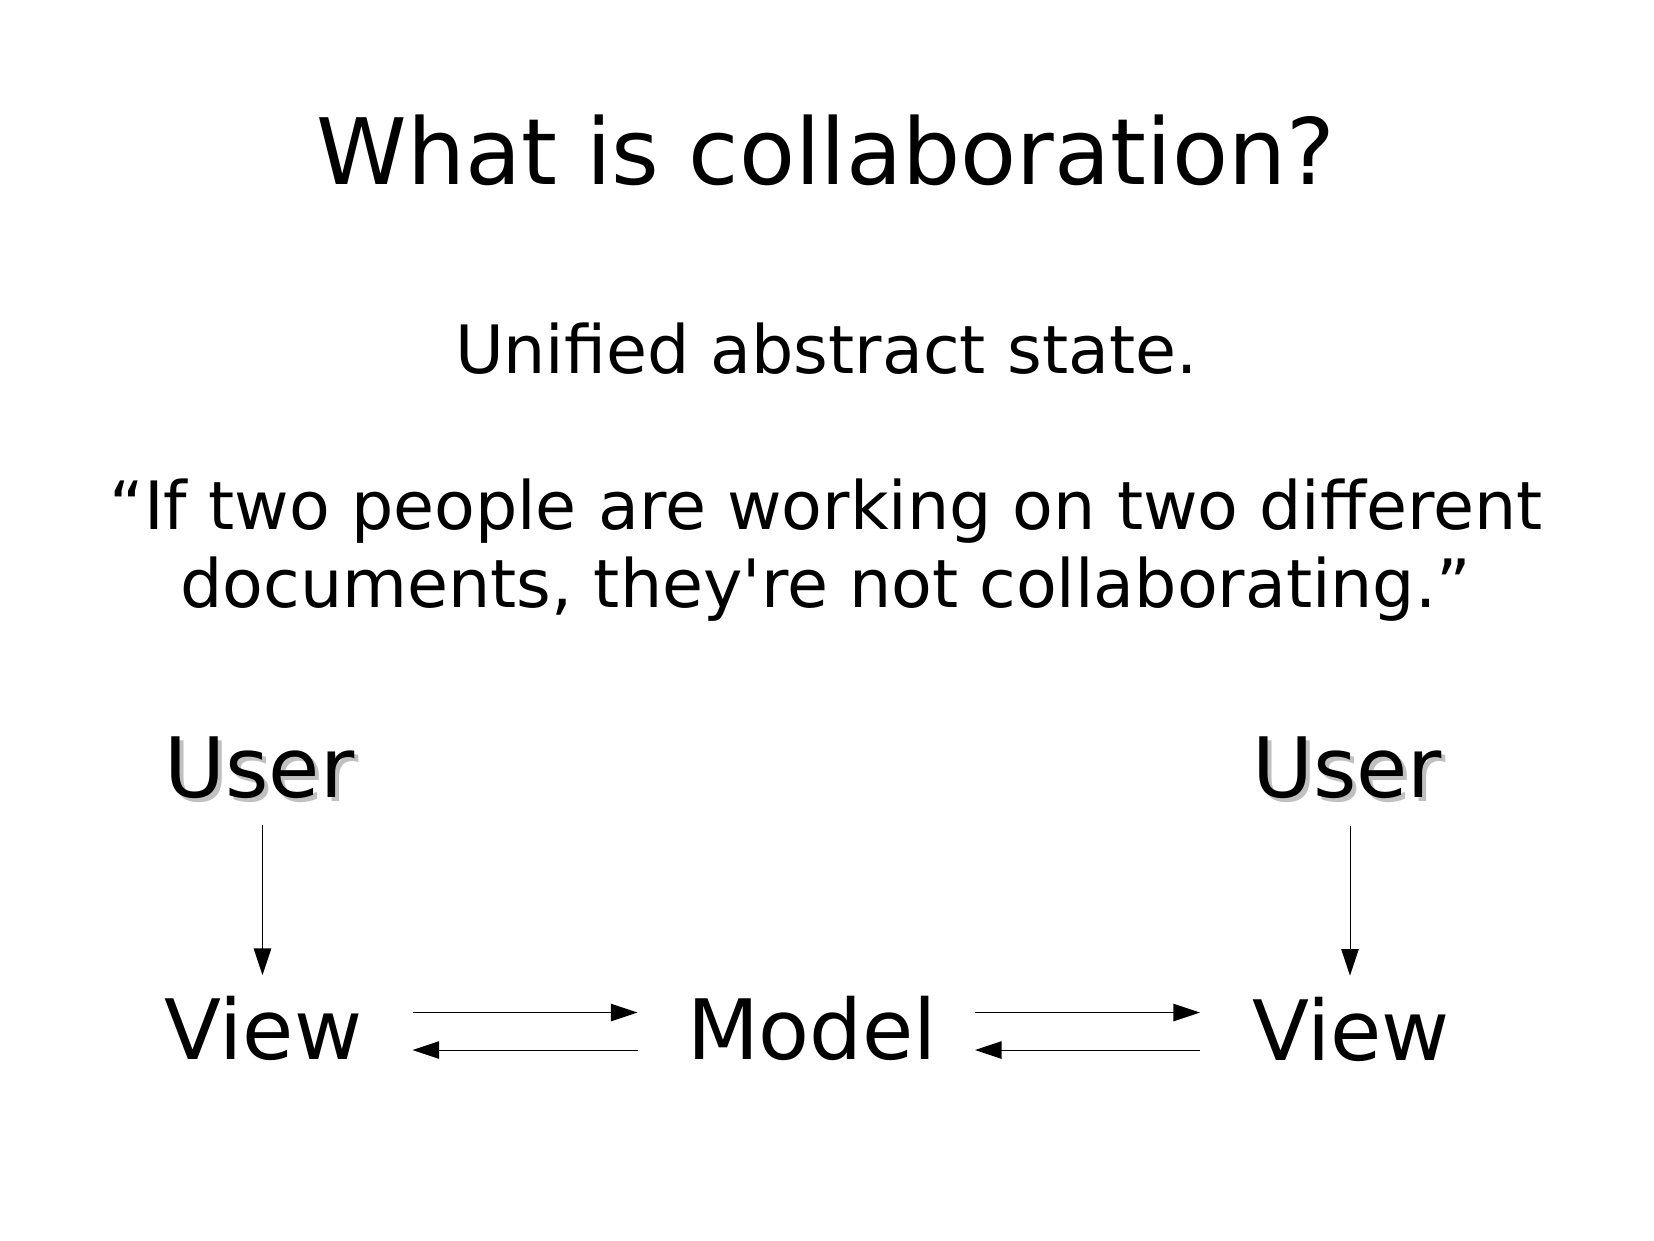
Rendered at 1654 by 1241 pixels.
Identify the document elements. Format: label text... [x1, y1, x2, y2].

text_box User [150, 712, 370, 825]
text_box View [150, 975, 378, 1087]
text_box User [1237, 713, 1457, 826]
text_box Model [672, 975, 953, 1087]
subtitle Unified abstract state. “If two people are working on two different documents, they're not collaborating.” [82, 297, 1571, 638]
text_box View [1237, 975, 1465, 1088]
title What is collaboration? [82, 56, 1571, 250]
